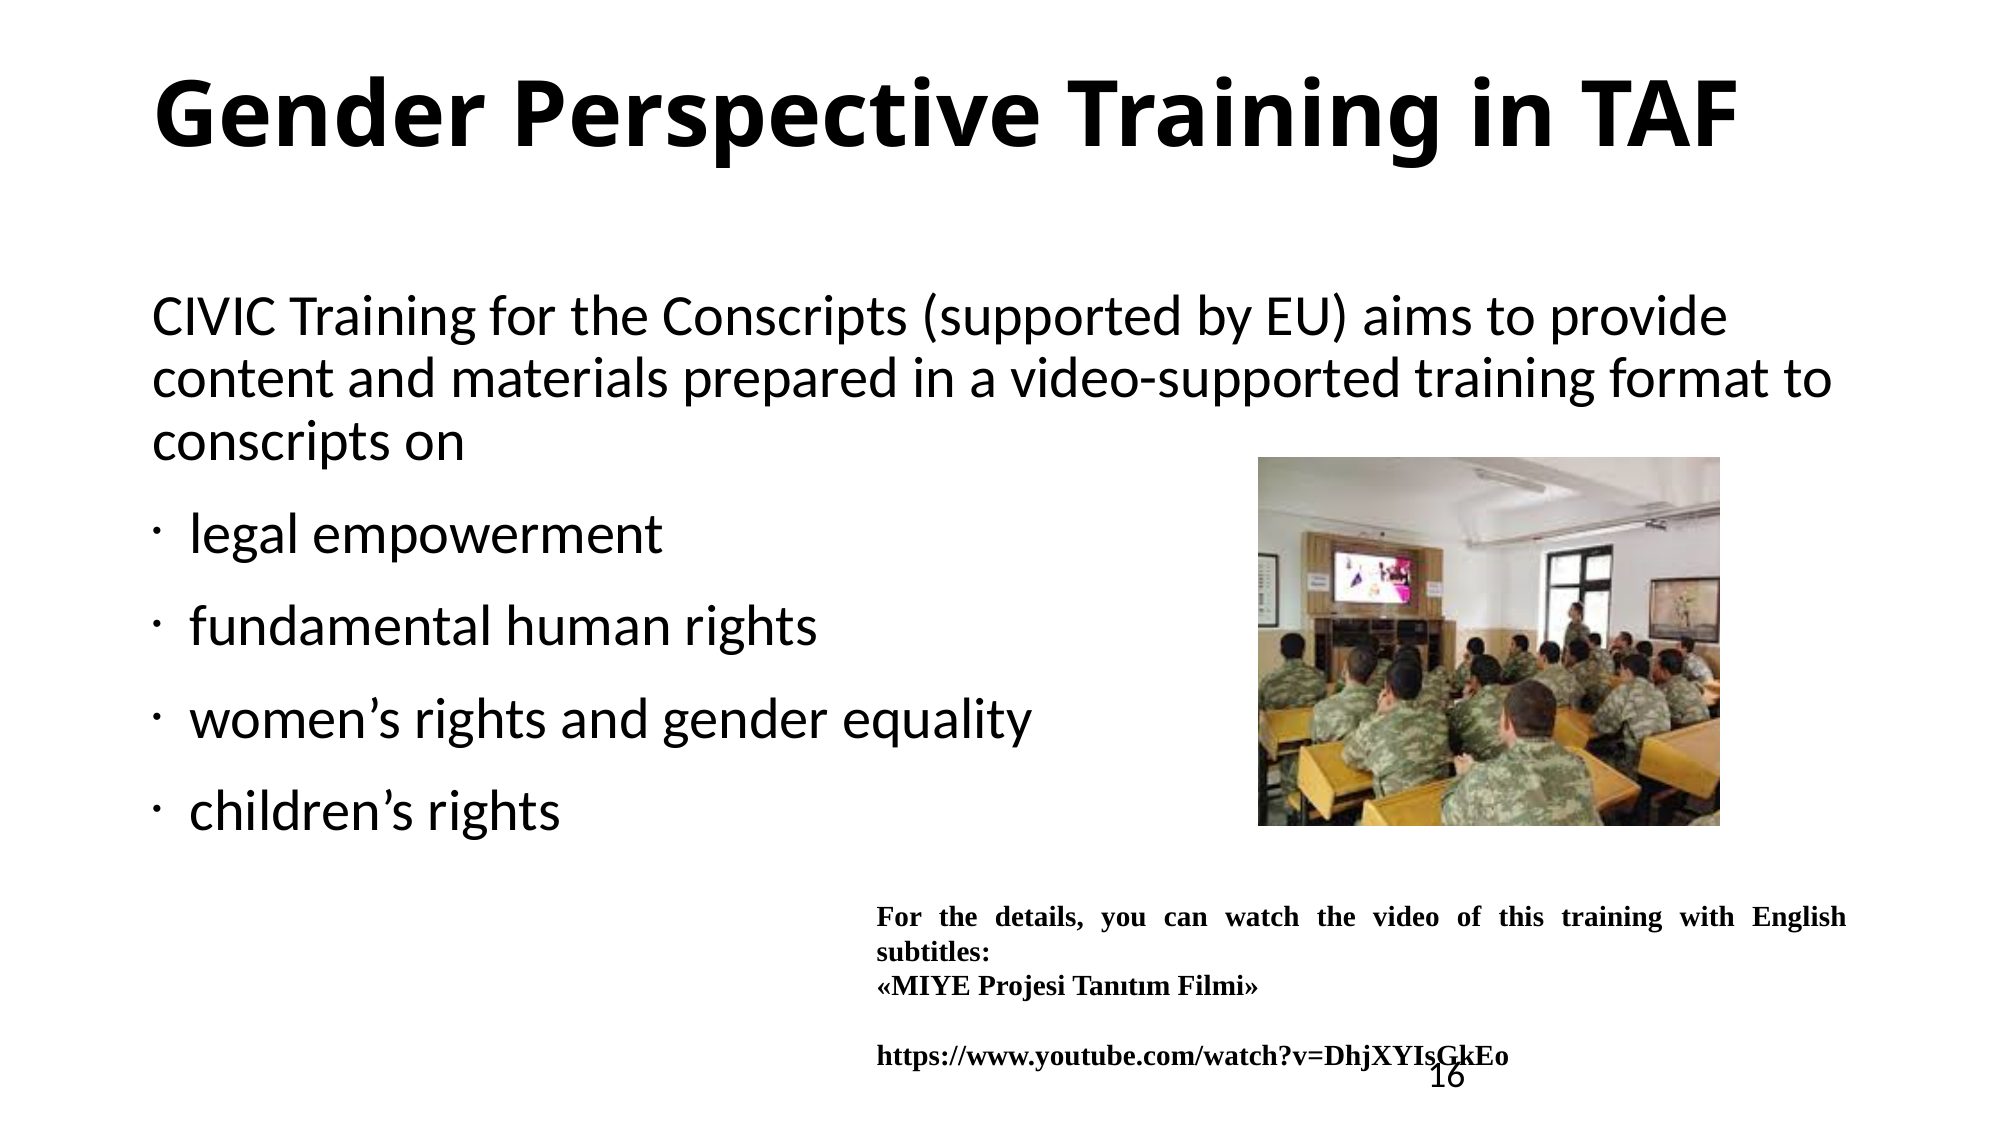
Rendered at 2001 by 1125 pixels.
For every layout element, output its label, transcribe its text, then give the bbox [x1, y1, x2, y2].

slide_number <number> [1412, 1042, 1863, 1103]
title Gender Perspective Training in TAF [137, 59, 1863, 277]
picture [1258, 456, 1721, 827]
text_box For the details, you can watch the video of this training with English subtitles: «MIYE Projesi Tanıtım Filmi» https://www.youtube.com/watch?v=DhjXYIsGkEo [861, 889, 1863, 1080]
list CIVIC Training for the Conscripts (supported by EU) aims to provide content and materials prepared in a video-supported training format to conscripts on legal empowerment fundamental human rights women’s rights and gender equality children’s rights [137, 277, 1863, 1046]
